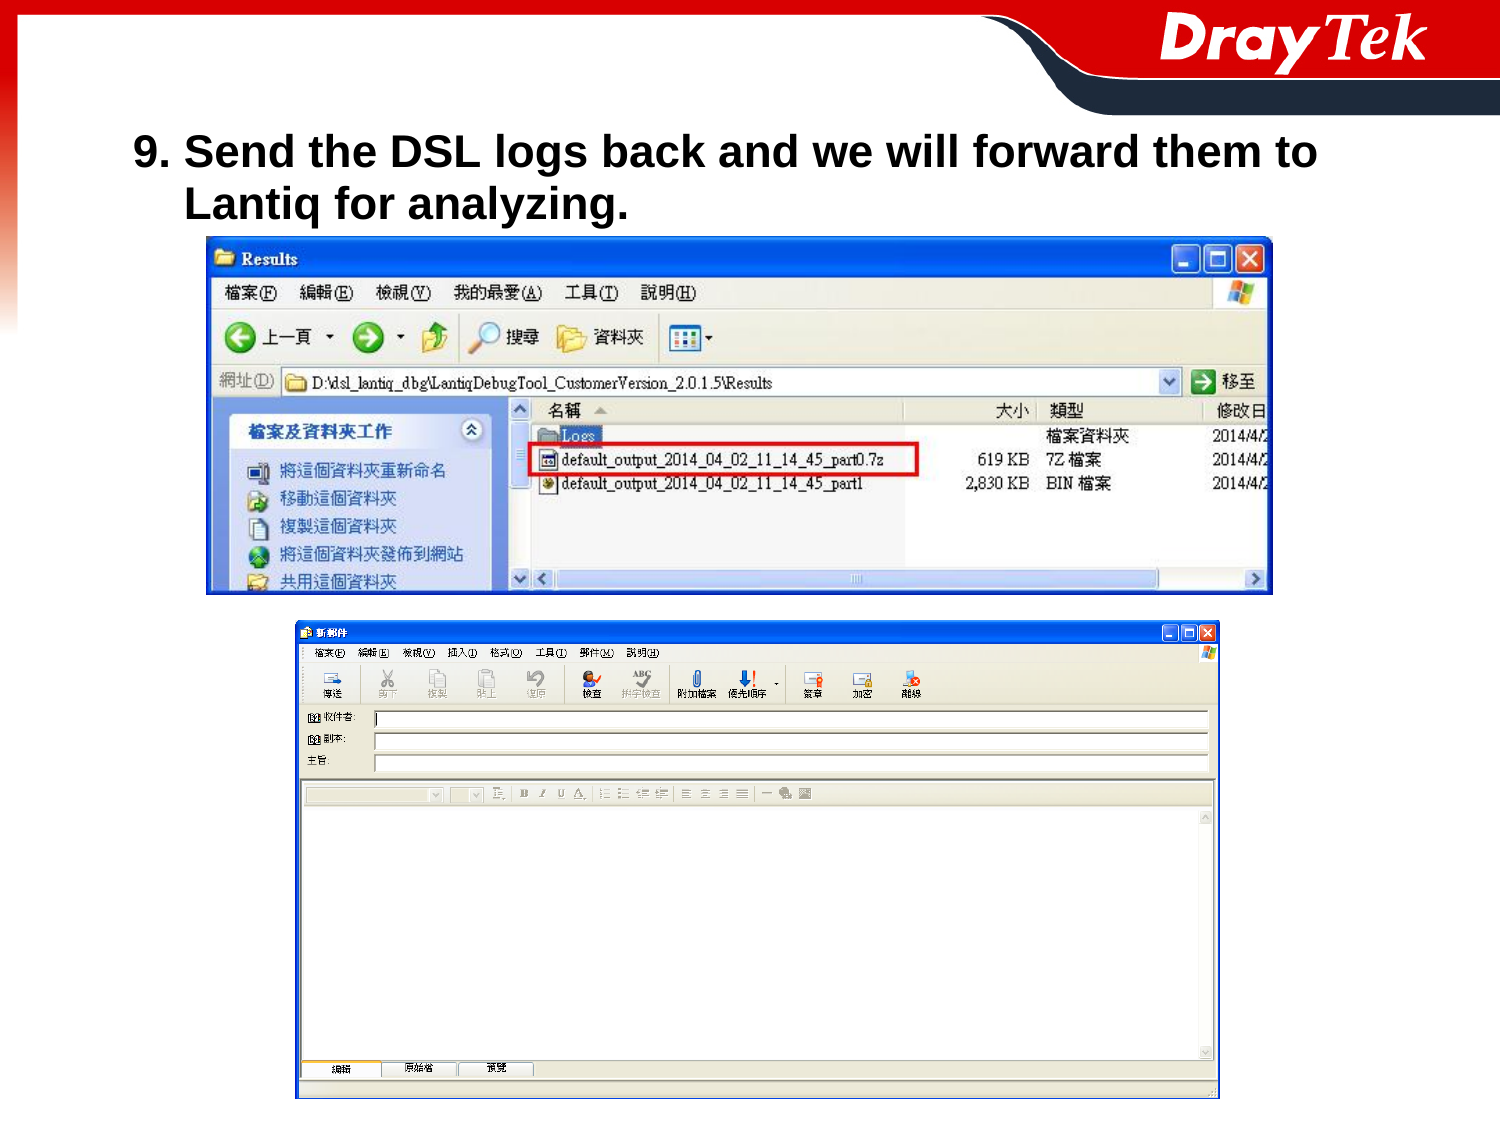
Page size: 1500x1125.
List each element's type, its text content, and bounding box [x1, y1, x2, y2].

picture [0, 0, 1500, 1125]
text_box 9. Send the DSL logs back and we will forward them to Lantiq for analyzing. [118, 118, 1388, 266]
